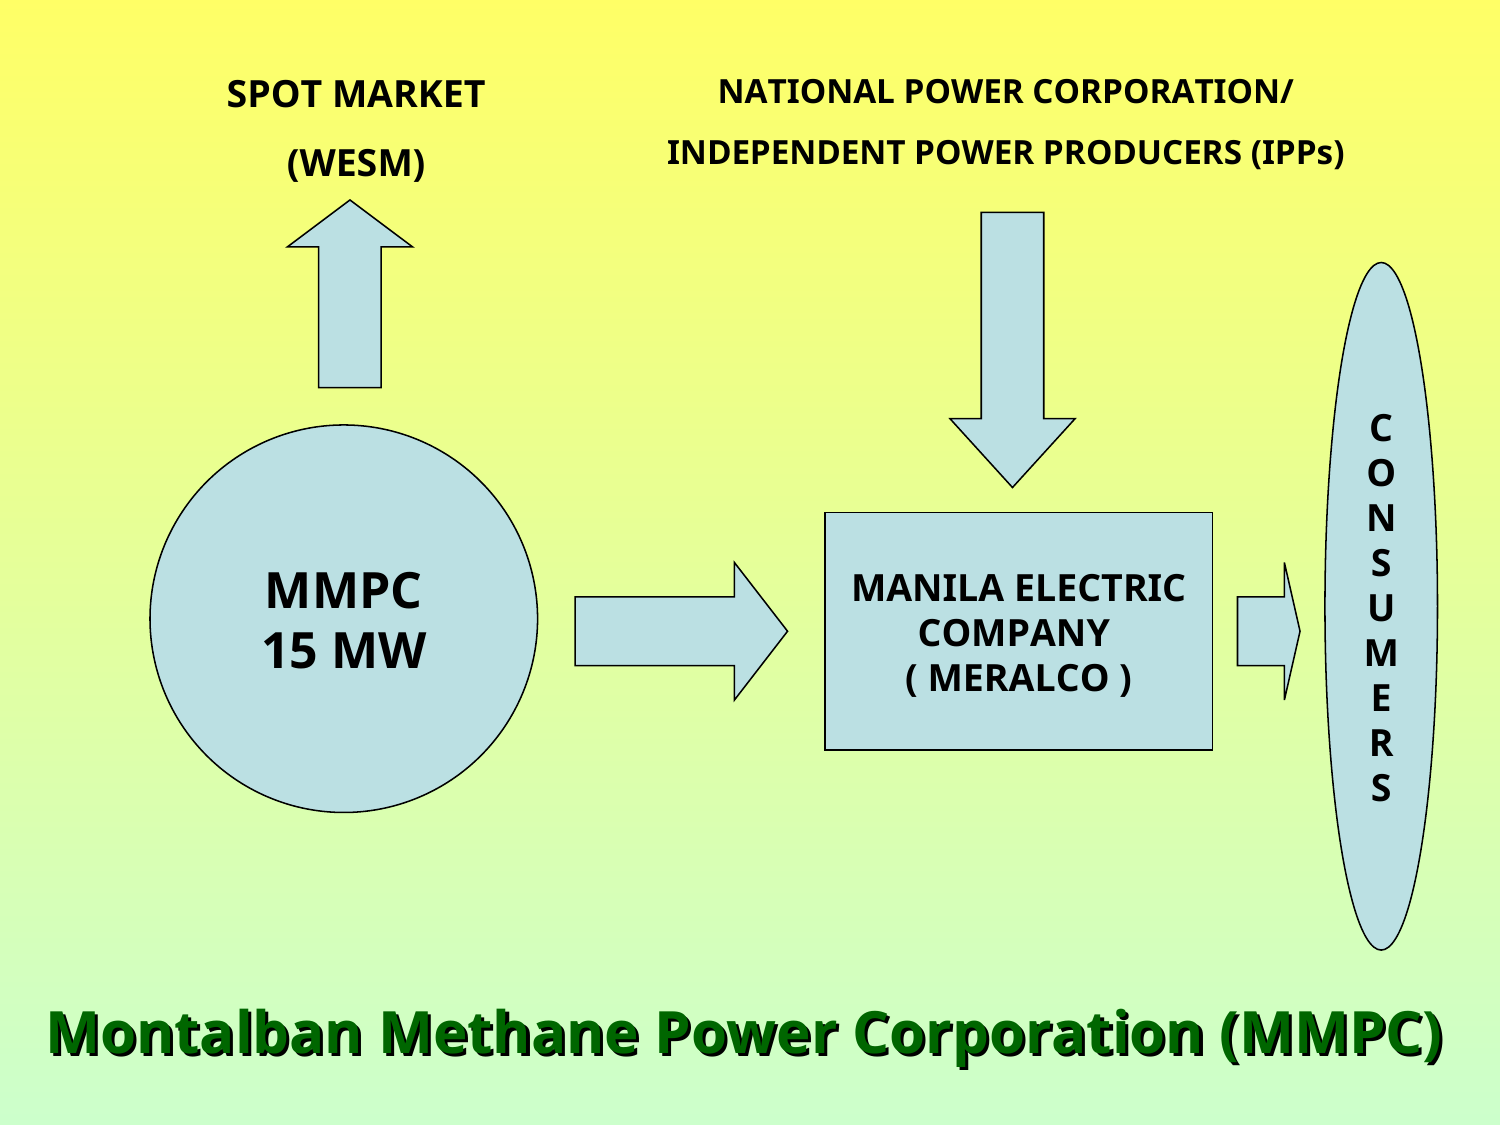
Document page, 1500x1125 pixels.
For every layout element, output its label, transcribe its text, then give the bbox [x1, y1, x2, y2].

text_box MMPC 15 MW [150, 424, 538, 813]
subtitle Montalban Methane Power Corporation (MMPC) [12, 987, 1475, 1088]
text_box [950, 212, 1076, 488]
text_box [287, 199, 413, 388]
text_box [575, 562, 788, 701]
text_box [1237, 562, 1301, 701]
text_box SPOT MARKET (WESM) [99, 62, 613, 192]
text_box C O N S U M E R S [1324, 262, 1438, 951]
text_box NATIONAL POWER CORPORATION/ INDEPENDENT POWER PRODUCERS (IPPs) [624, 62, 1388, 179]
text_box MANILA ELECTRIC COMPANY ( MERALCO ) [825, 512, 1213, 751]
table_cell 0 [396, 431, 963, 436]
table_cell 0 [0, 431, 292, 436]
